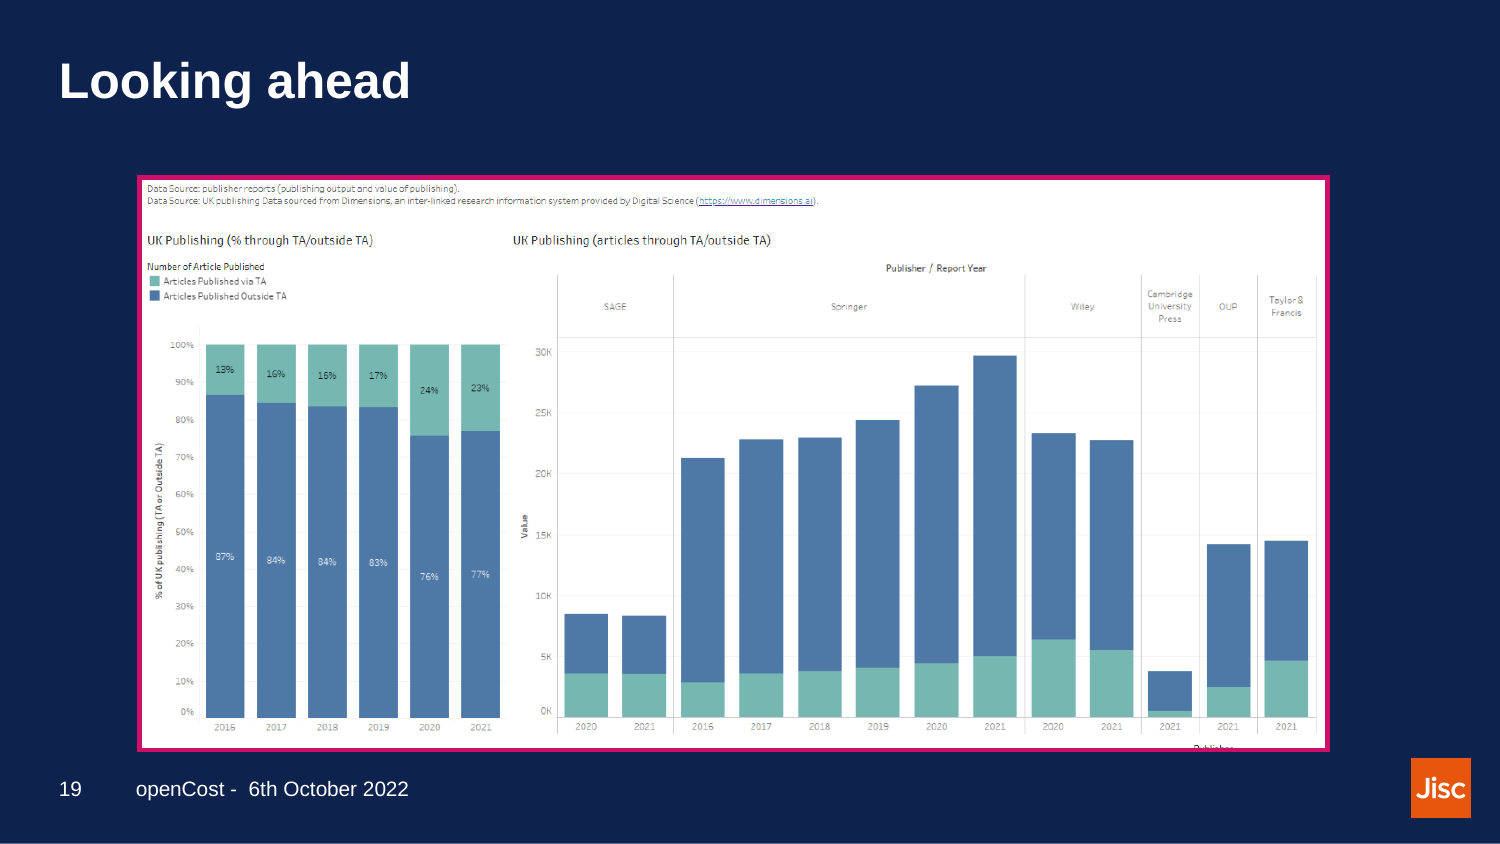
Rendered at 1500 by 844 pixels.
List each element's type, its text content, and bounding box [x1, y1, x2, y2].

slide_number <number> [58, 758, 92, 818]
picture [141, 179, 1326, 748]
picture [1411, 758, 1471, 818]
footer openCost - 6th October 2022 [135, 758, 709, 818]
title Looking ahead [58, 55, 1129, 112]
